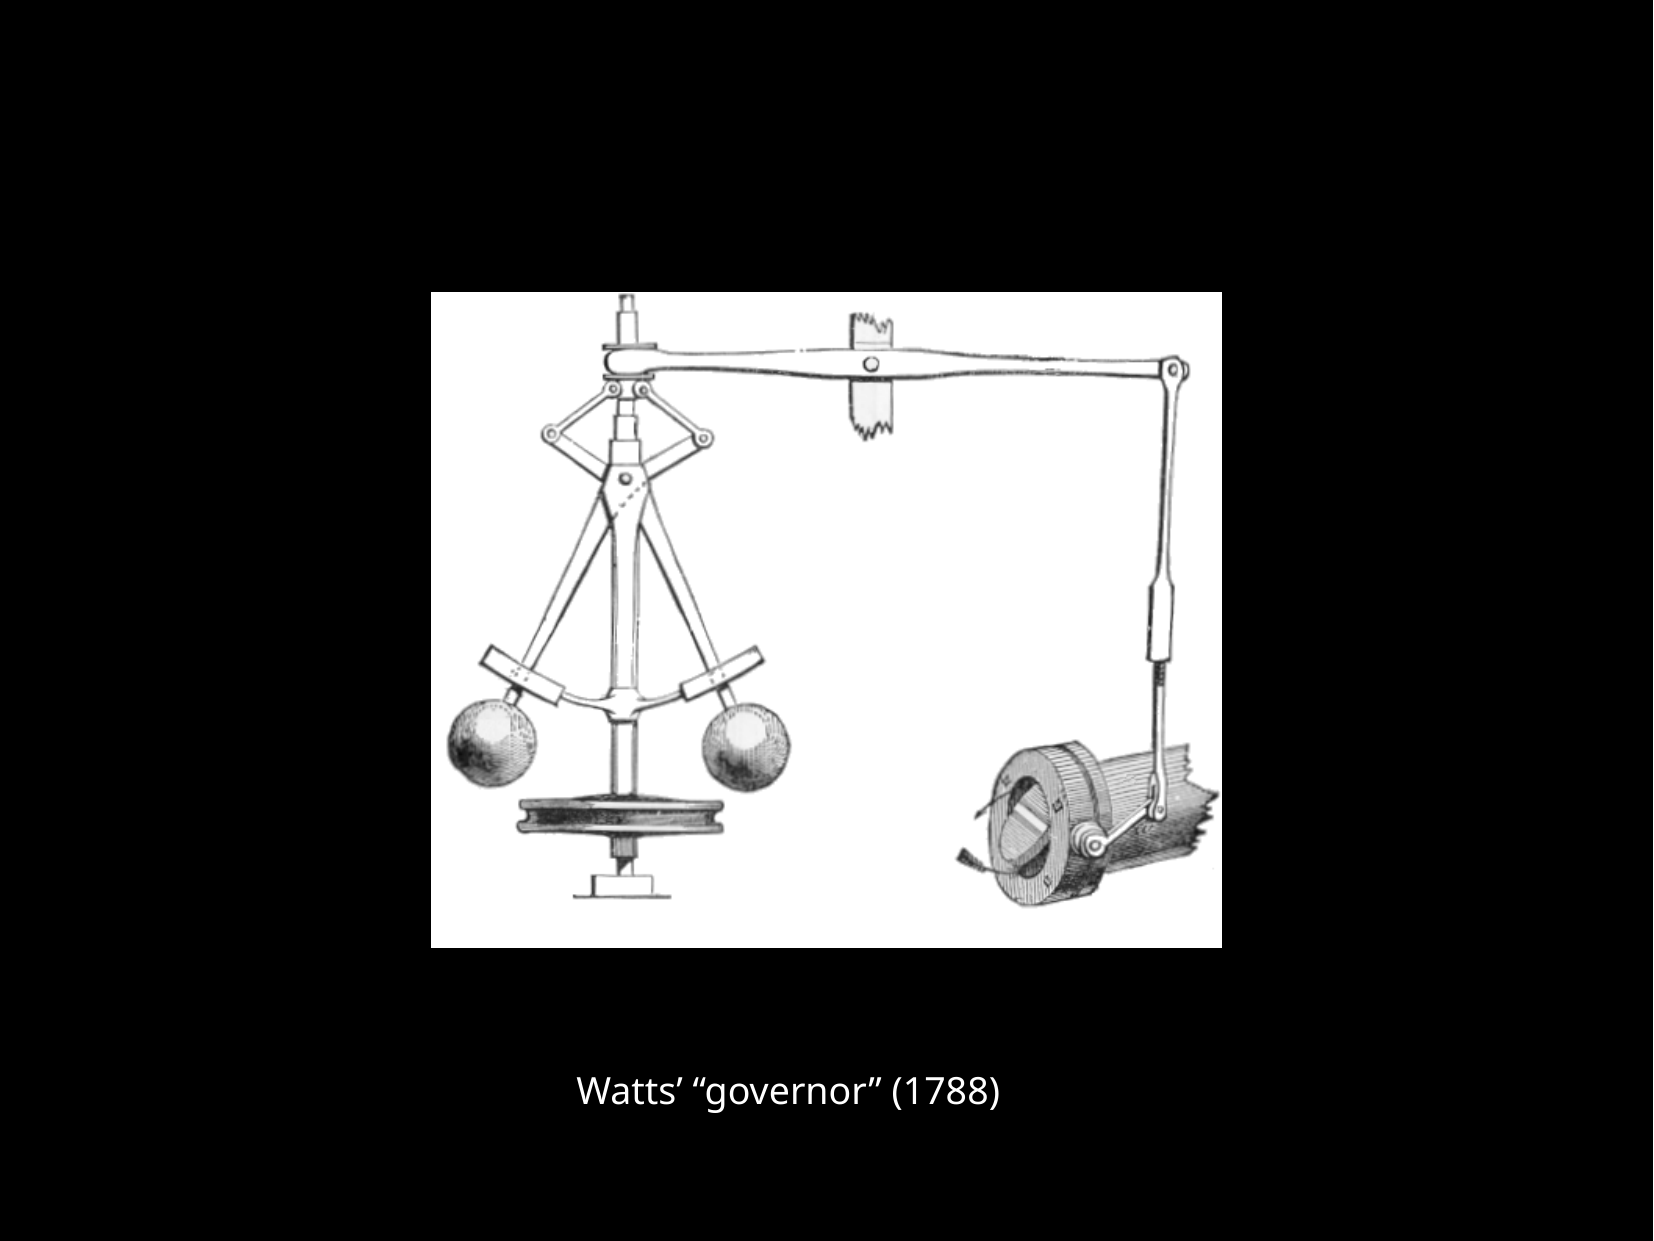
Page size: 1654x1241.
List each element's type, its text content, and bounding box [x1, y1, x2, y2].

picture [431, 292, 1222, 948]
text_box Watts’ “governor” (1788) [561, 1057, 1092, 1126]
